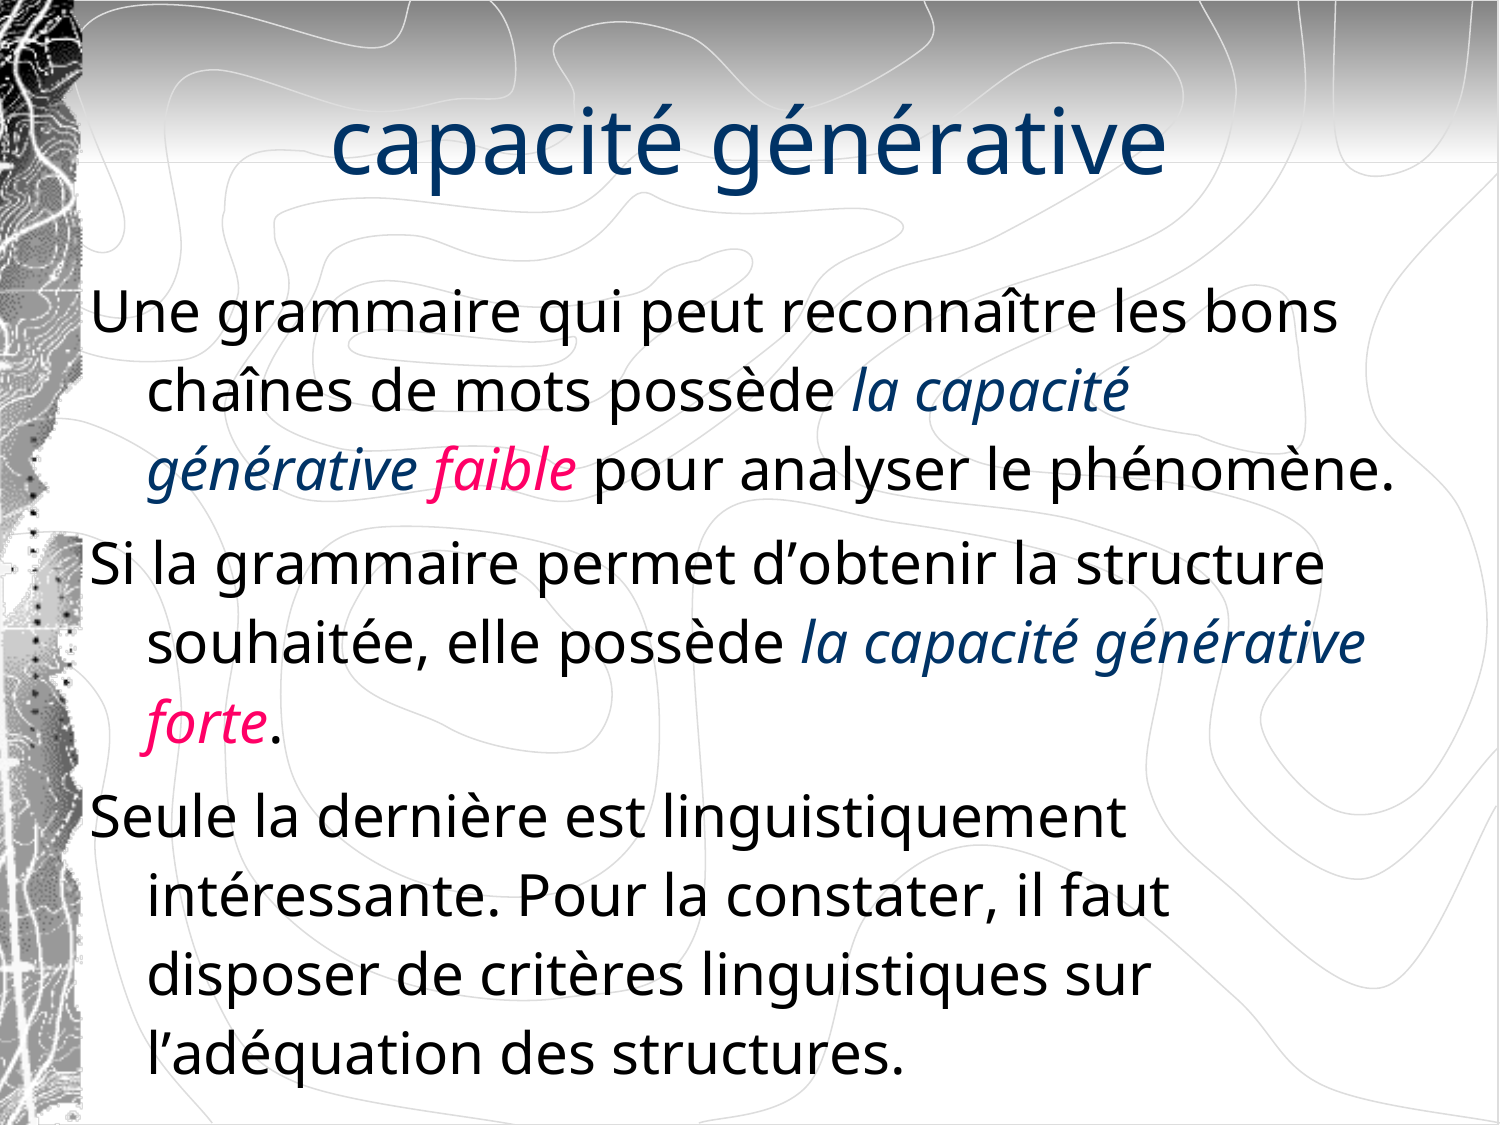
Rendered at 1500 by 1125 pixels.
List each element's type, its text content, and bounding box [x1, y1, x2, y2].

list Une grammaire qui peut reconnaître les bons chaînes de mots possède la capacité générative faible pour analyser le phénomène. Si la grammaire permet d’obtenir la structure souhaitée, elle possède la capacité générative forte. Seule la dernière est linguistiquement intéressante. Pour la constater, il faut disposer de critères linguistiques sur l’adéquation des structures. [75, 262, 1426, 1006]
title capacité générative [75, 45, 1426, 233]
